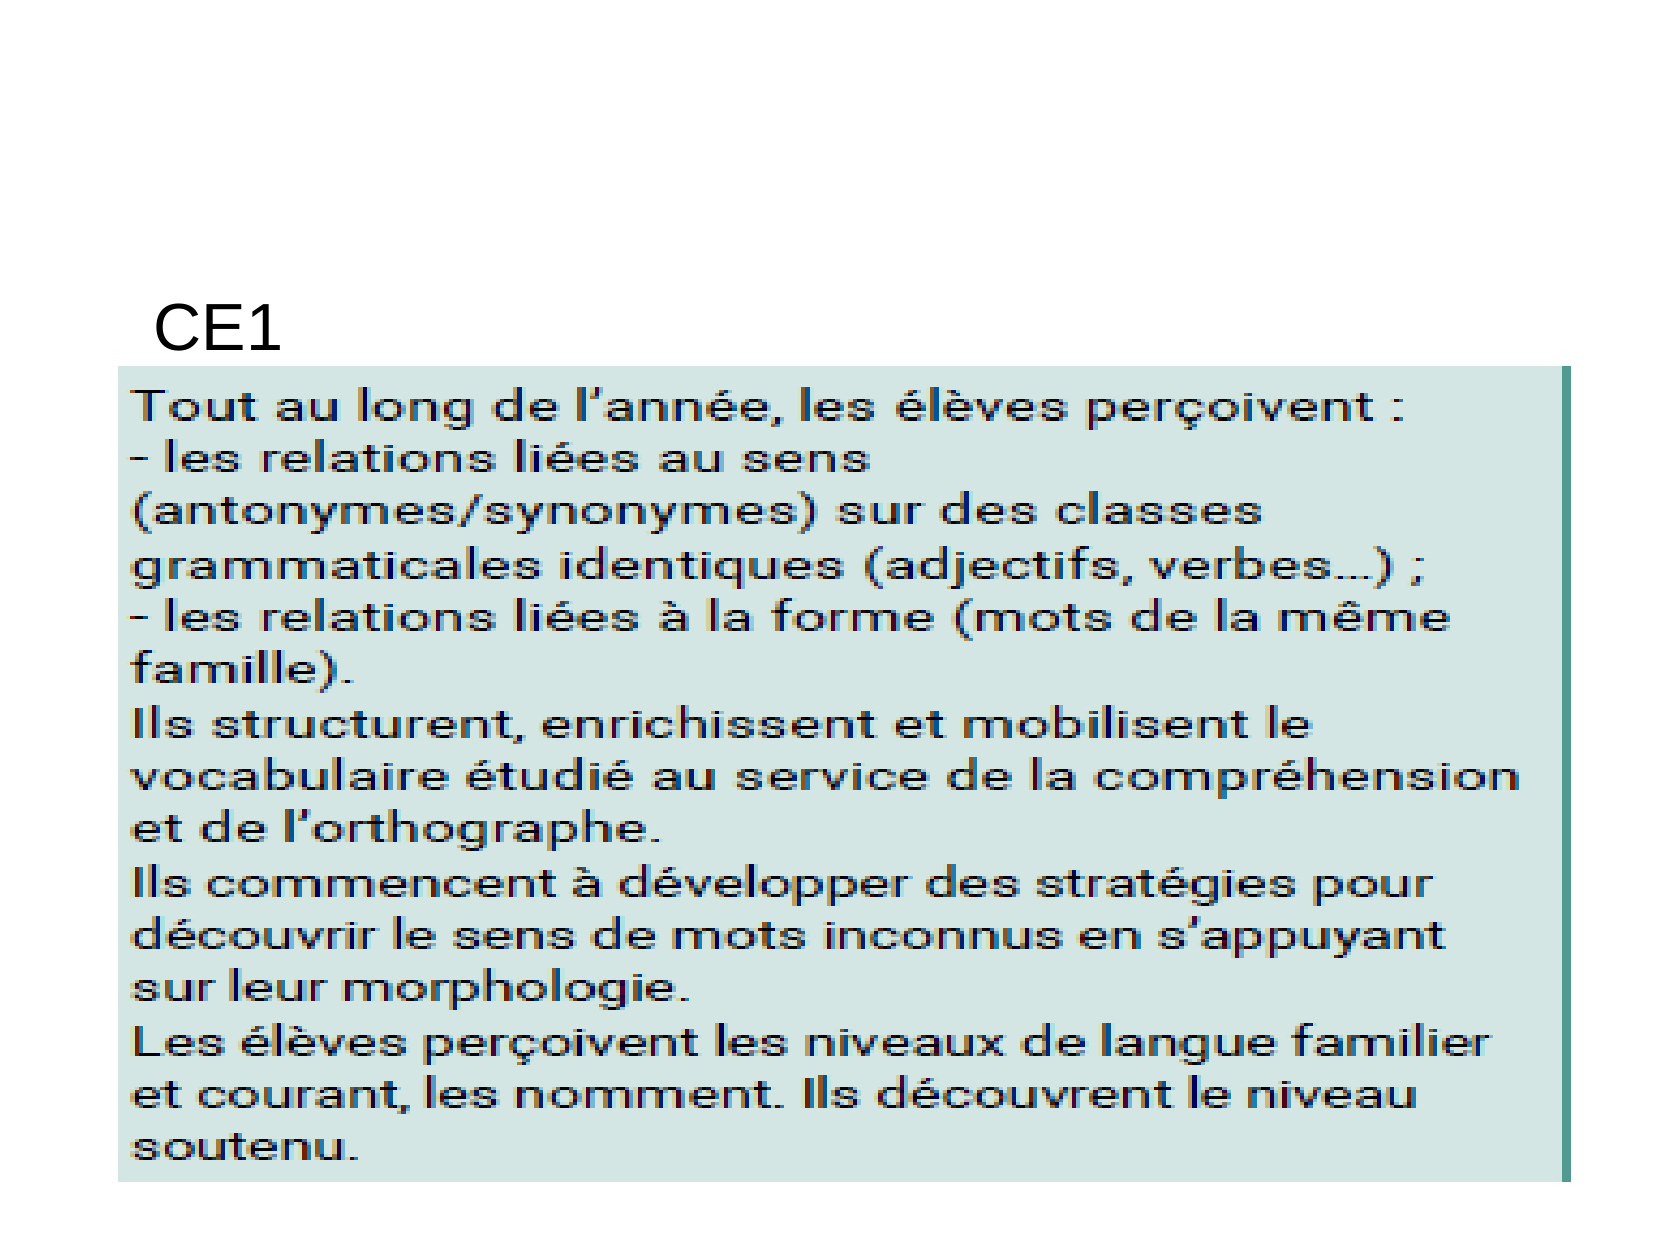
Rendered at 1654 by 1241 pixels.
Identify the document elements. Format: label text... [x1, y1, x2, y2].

picture [118, 366, 1571, 1182]
list CE1 [82, 290, 1571, 1010]
